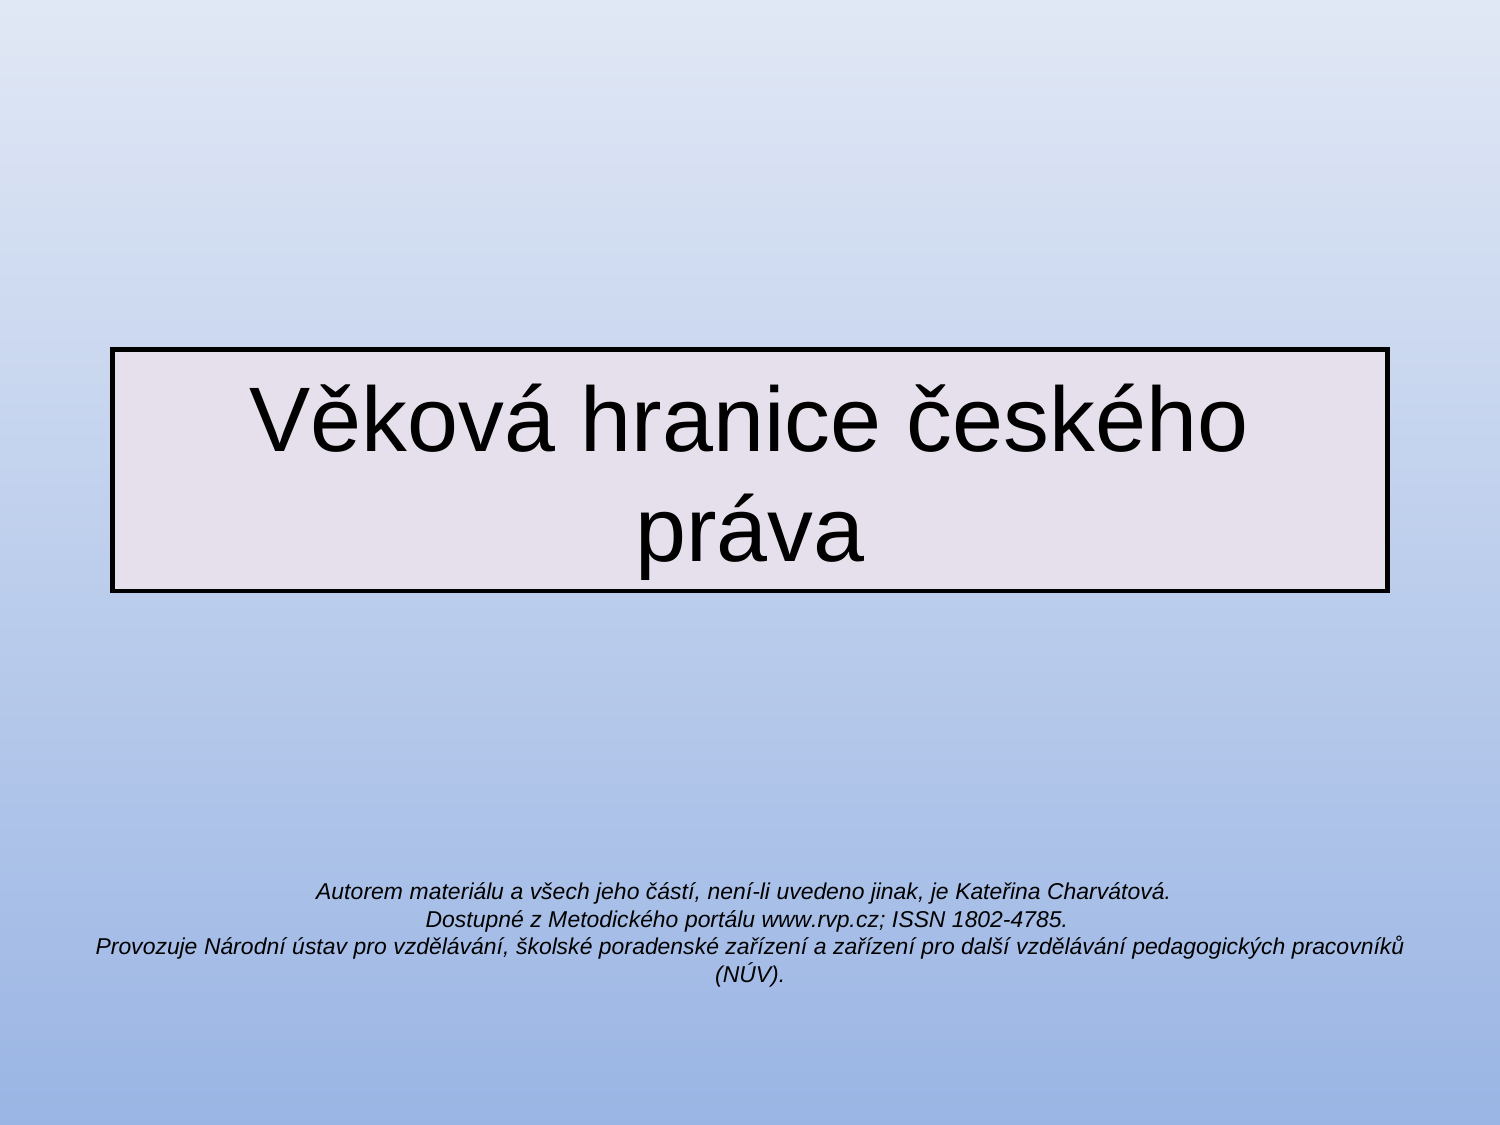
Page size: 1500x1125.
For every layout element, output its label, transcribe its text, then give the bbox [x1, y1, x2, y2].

title Věková hranice českého práva [112, 349, 1388, 591]
text_box Autorem materiálu a všech jeho částí, není-li uvedeno jinak, je Kateřina Charvátová. Dostupné z Metodického portálu www.rvp.cz; ISSN 1802-4785. Provozuje Národní ústav pro vzdělávání, školské poradenské zařízení a zařízení pro další vzdělávání pedagogických pracovníků (NÚV). [53, 869, 1448, 1076]
